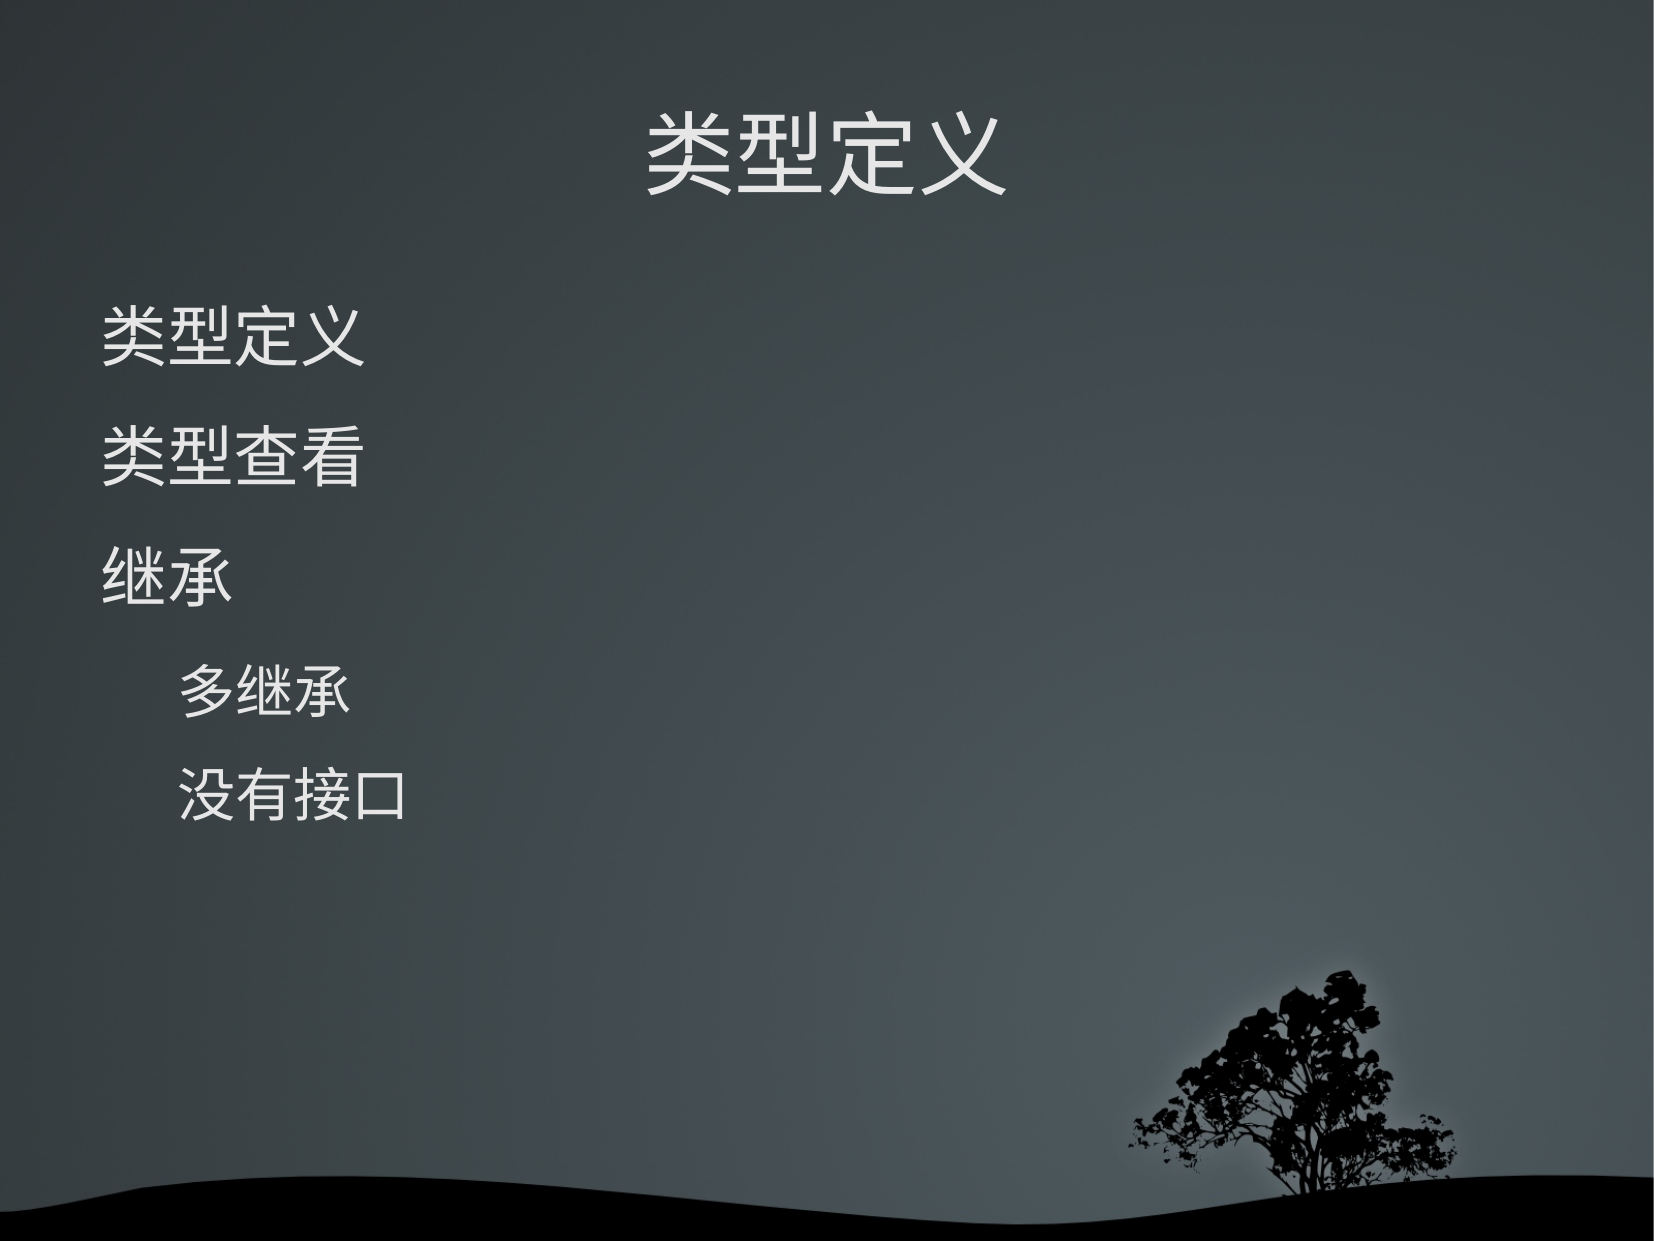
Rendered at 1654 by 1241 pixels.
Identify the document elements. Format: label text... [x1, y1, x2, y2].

title 类型定义 [82, 49, 1571, 257]
list 类型定义 类型查看 继承 多继承 没有接口 [82, 290, 1571, 1109]
picture [0, 0, 1654, 1241]
